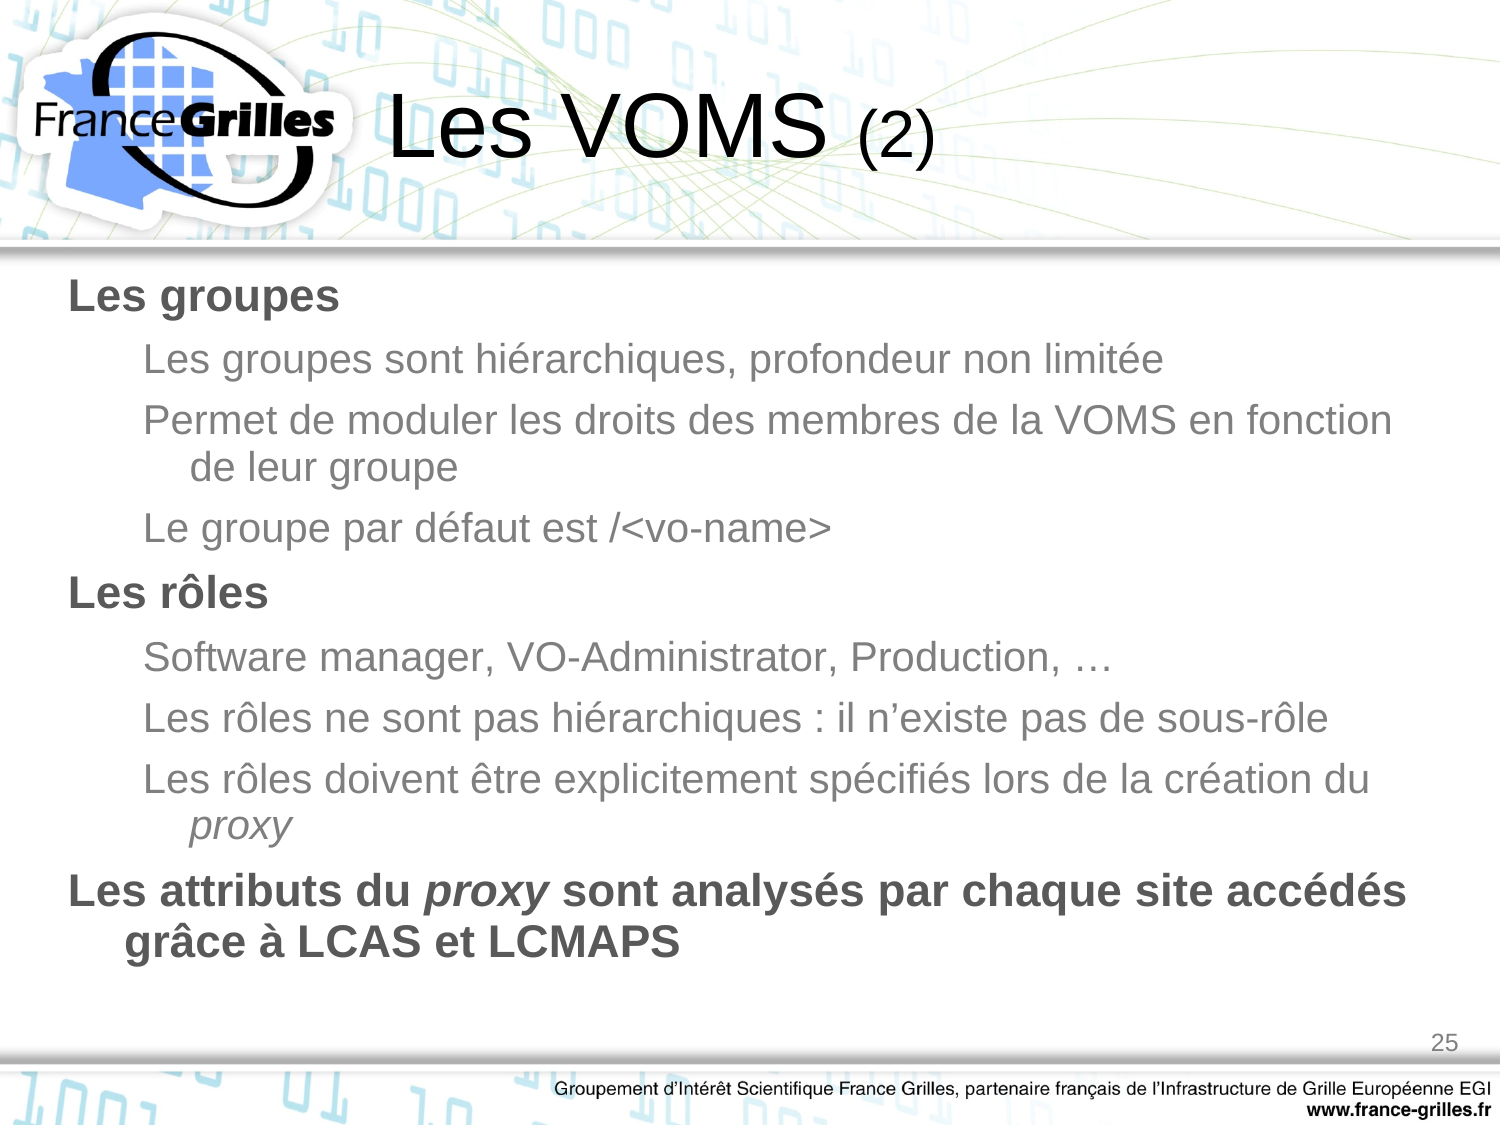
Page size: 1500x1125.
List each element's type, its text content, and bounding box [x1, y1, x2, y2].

list Les groupes Les groupes sont hiérarchiques, profondeur non limitée Permet de moduler les droits des membres de la VOMS en fonction de leur groupe Le groupe par défaut est /<vo-name> Les rôles Software manager, VO-Administrator, Production, … Les rôles ne sont pas hiérarchiques : il n’existe pas de sous-rôle Les rôles doivent être explicitement spécifiés lors de la création du proxy Les attributs du proxy sont analysés par chaque site accédés grâce à LCAS et LCMAPS [53, 262, 1459, 1053]
picture [0, 0, 1500, 1125]
title Les VOMS (2) [372, 7, 1459, 244]
